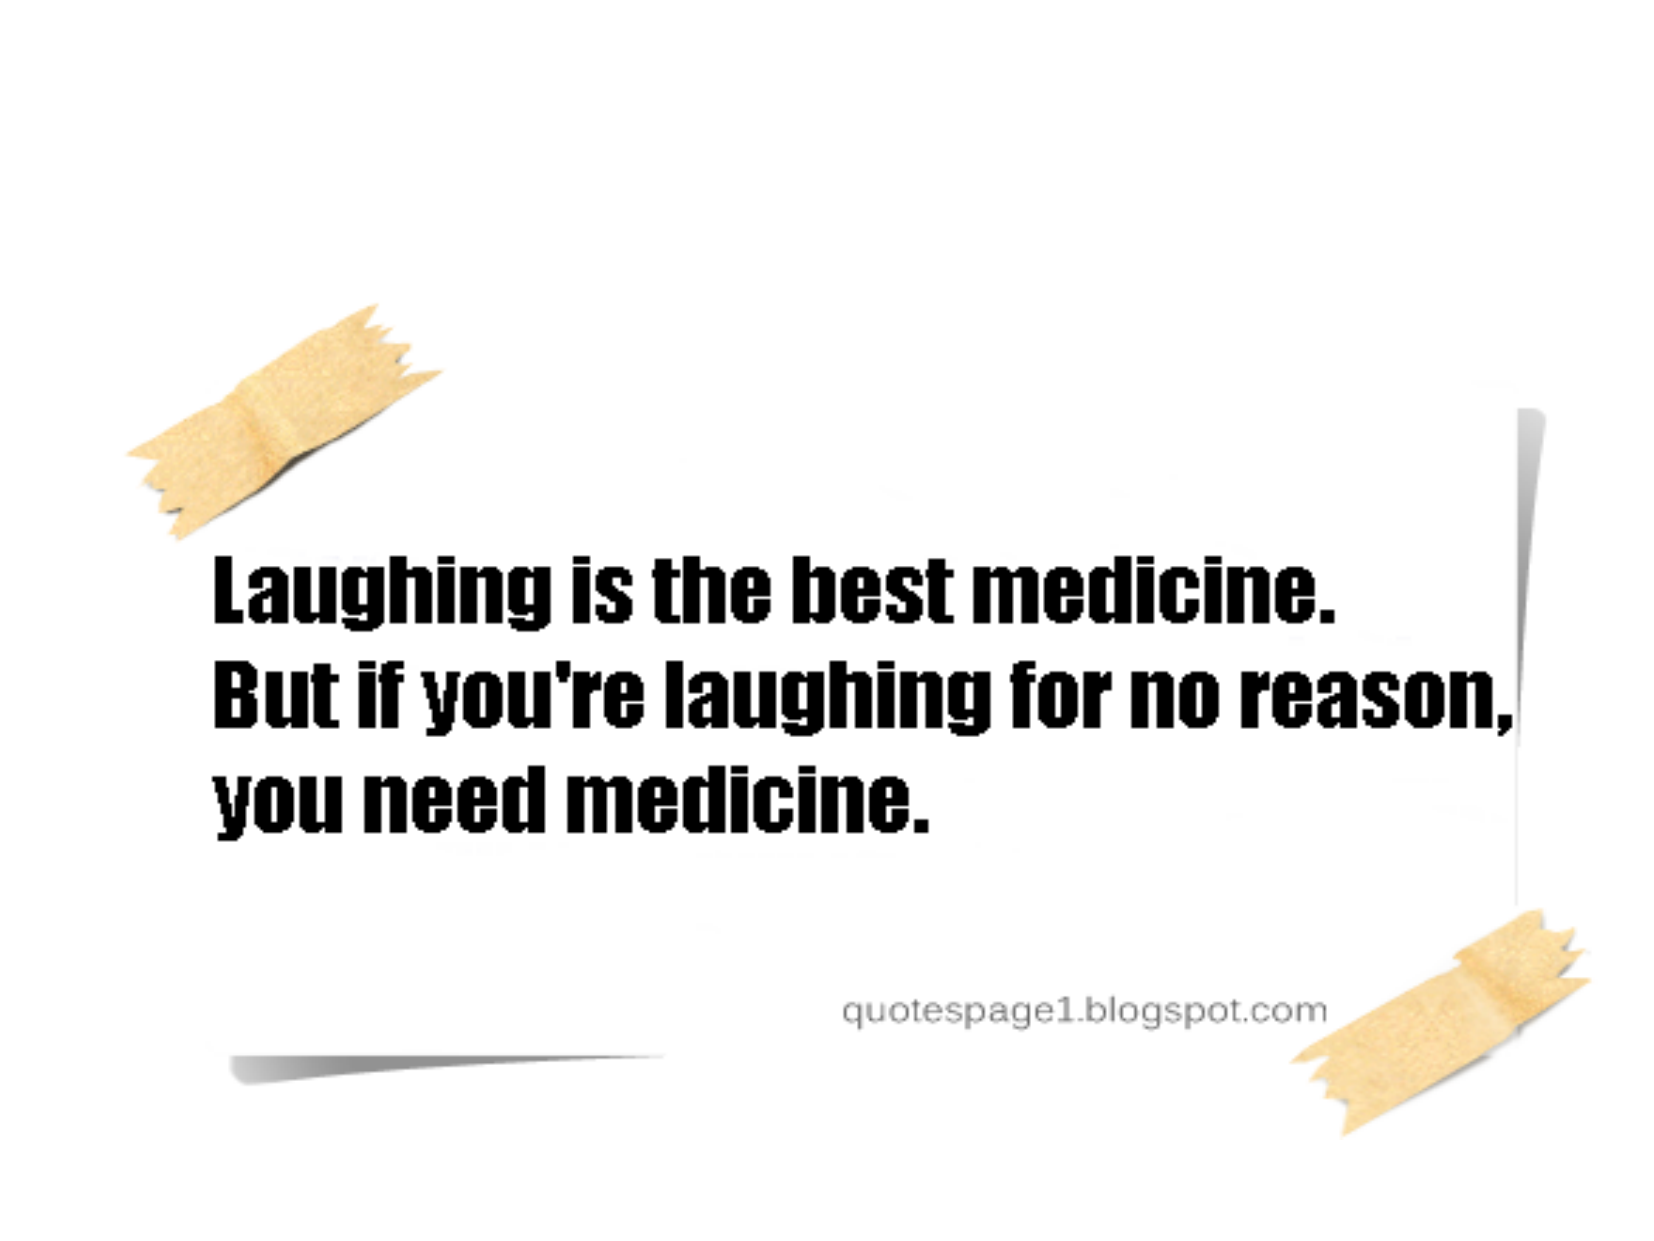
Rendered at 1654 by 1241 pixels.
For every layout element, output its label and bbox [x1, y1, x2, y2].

picture [120, 299, 1606, 1141]
